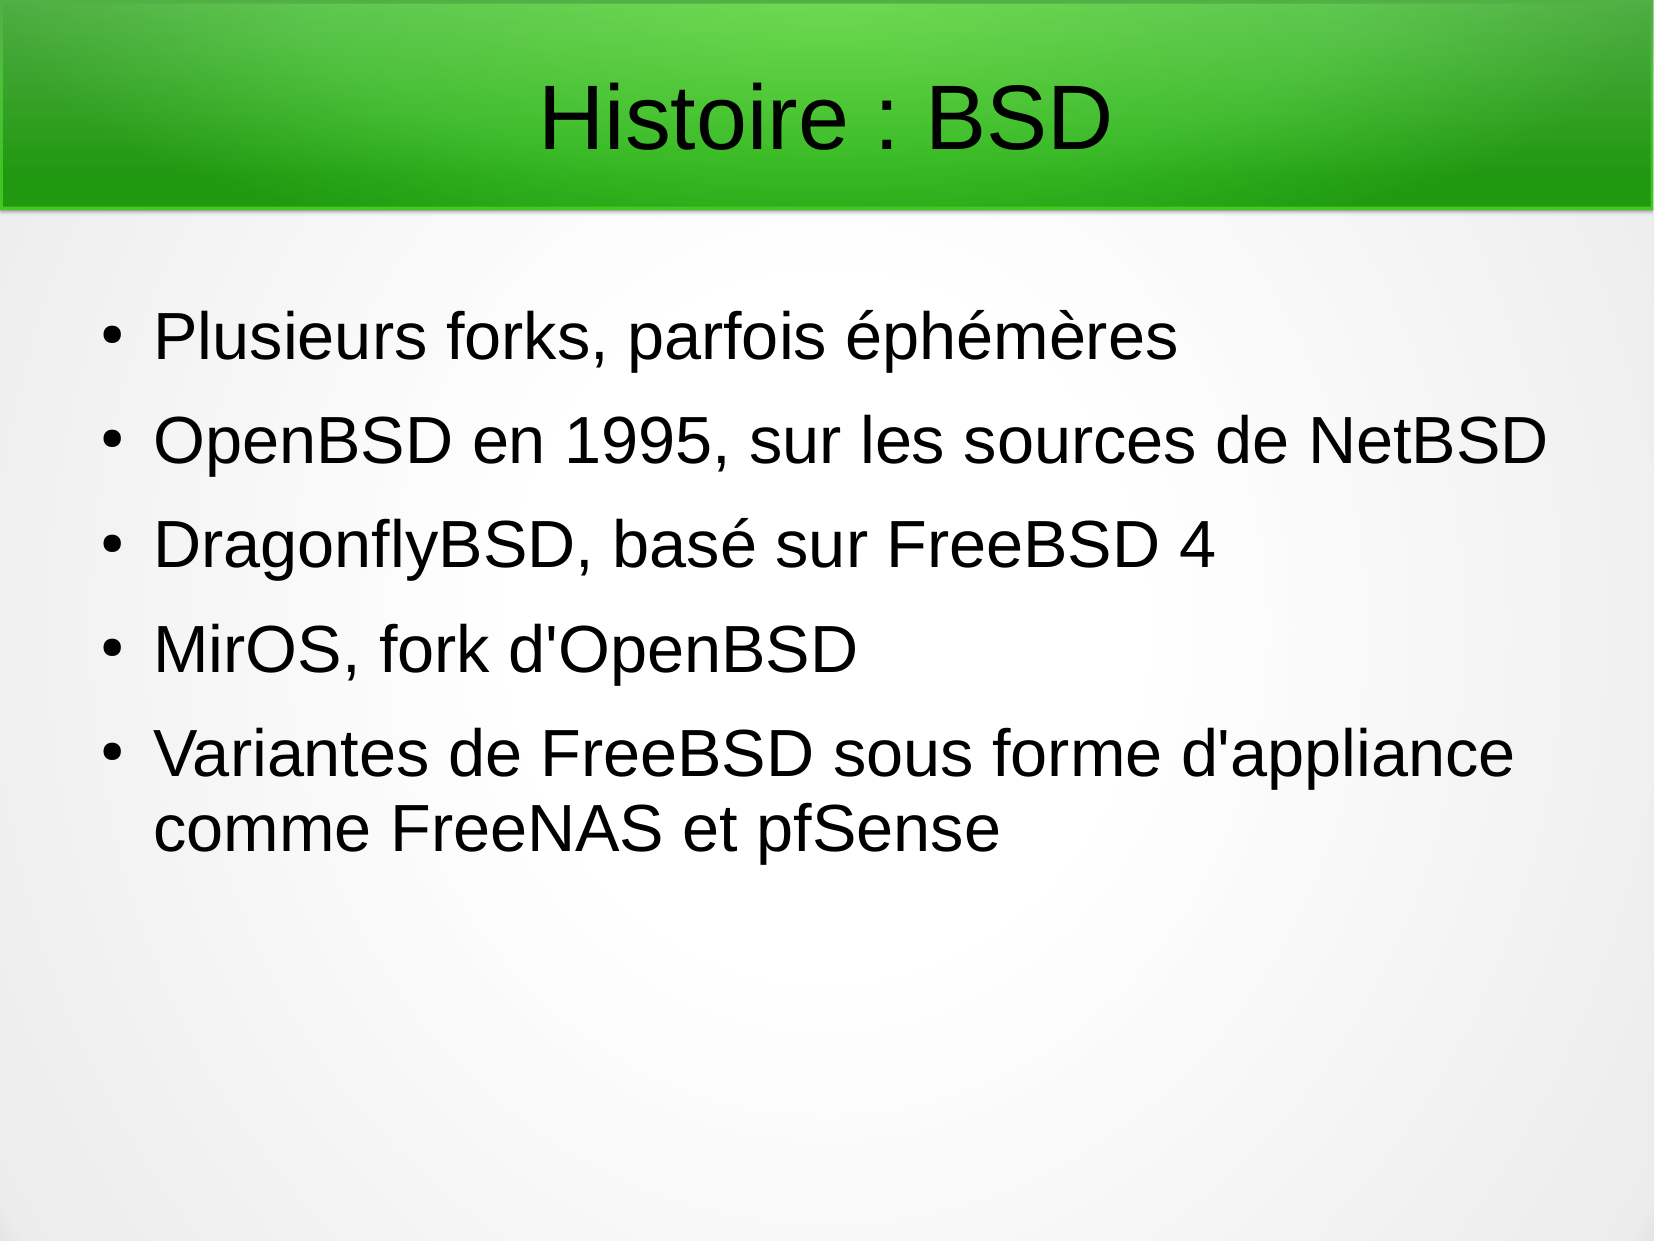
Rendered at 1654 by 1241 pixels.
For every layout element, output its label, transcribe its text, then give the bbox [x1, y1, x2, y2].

title Histoire : BSD [82, 47, 1571, 189]
list Plusieurs forks, parfois éphémères OpenBSD en 1995, sur les sources de NetBSD DragonflyBSD, basé sur FreeBSD 4 MirOS, fork d'OpenBSD Variantes de FreeBSD sous forme d'appliance comme FreeNAS et pfSense [82, 299, 1571, 1019]
